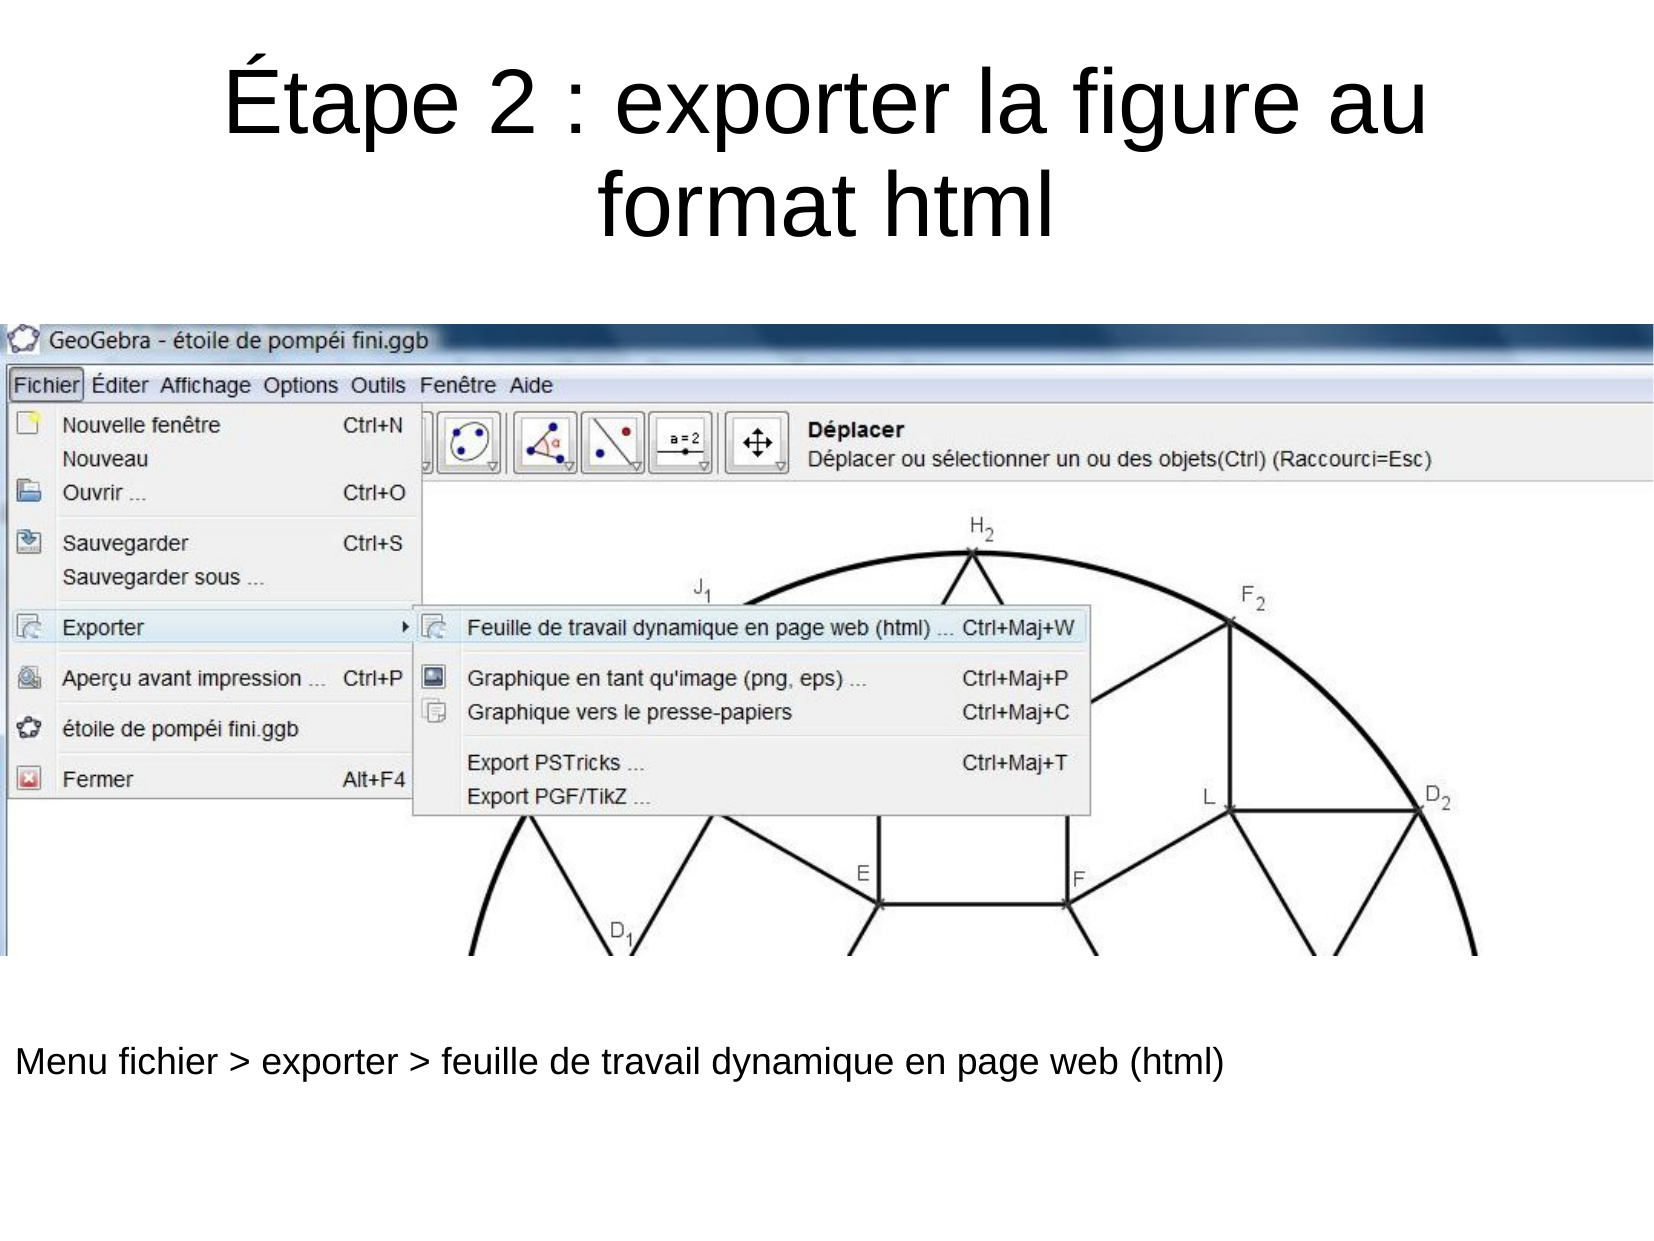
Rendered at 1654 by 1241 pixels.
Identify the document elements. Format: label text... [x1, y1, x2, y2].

text_box Menu fichier > exporter > feuille de travail dynamique en page web (html) [0, 1033, 1654, 1091]
title Étape 2 : exporter la figure au format html [82, 49, 1571, 257]
picture [0, 324, 1654, 957]
